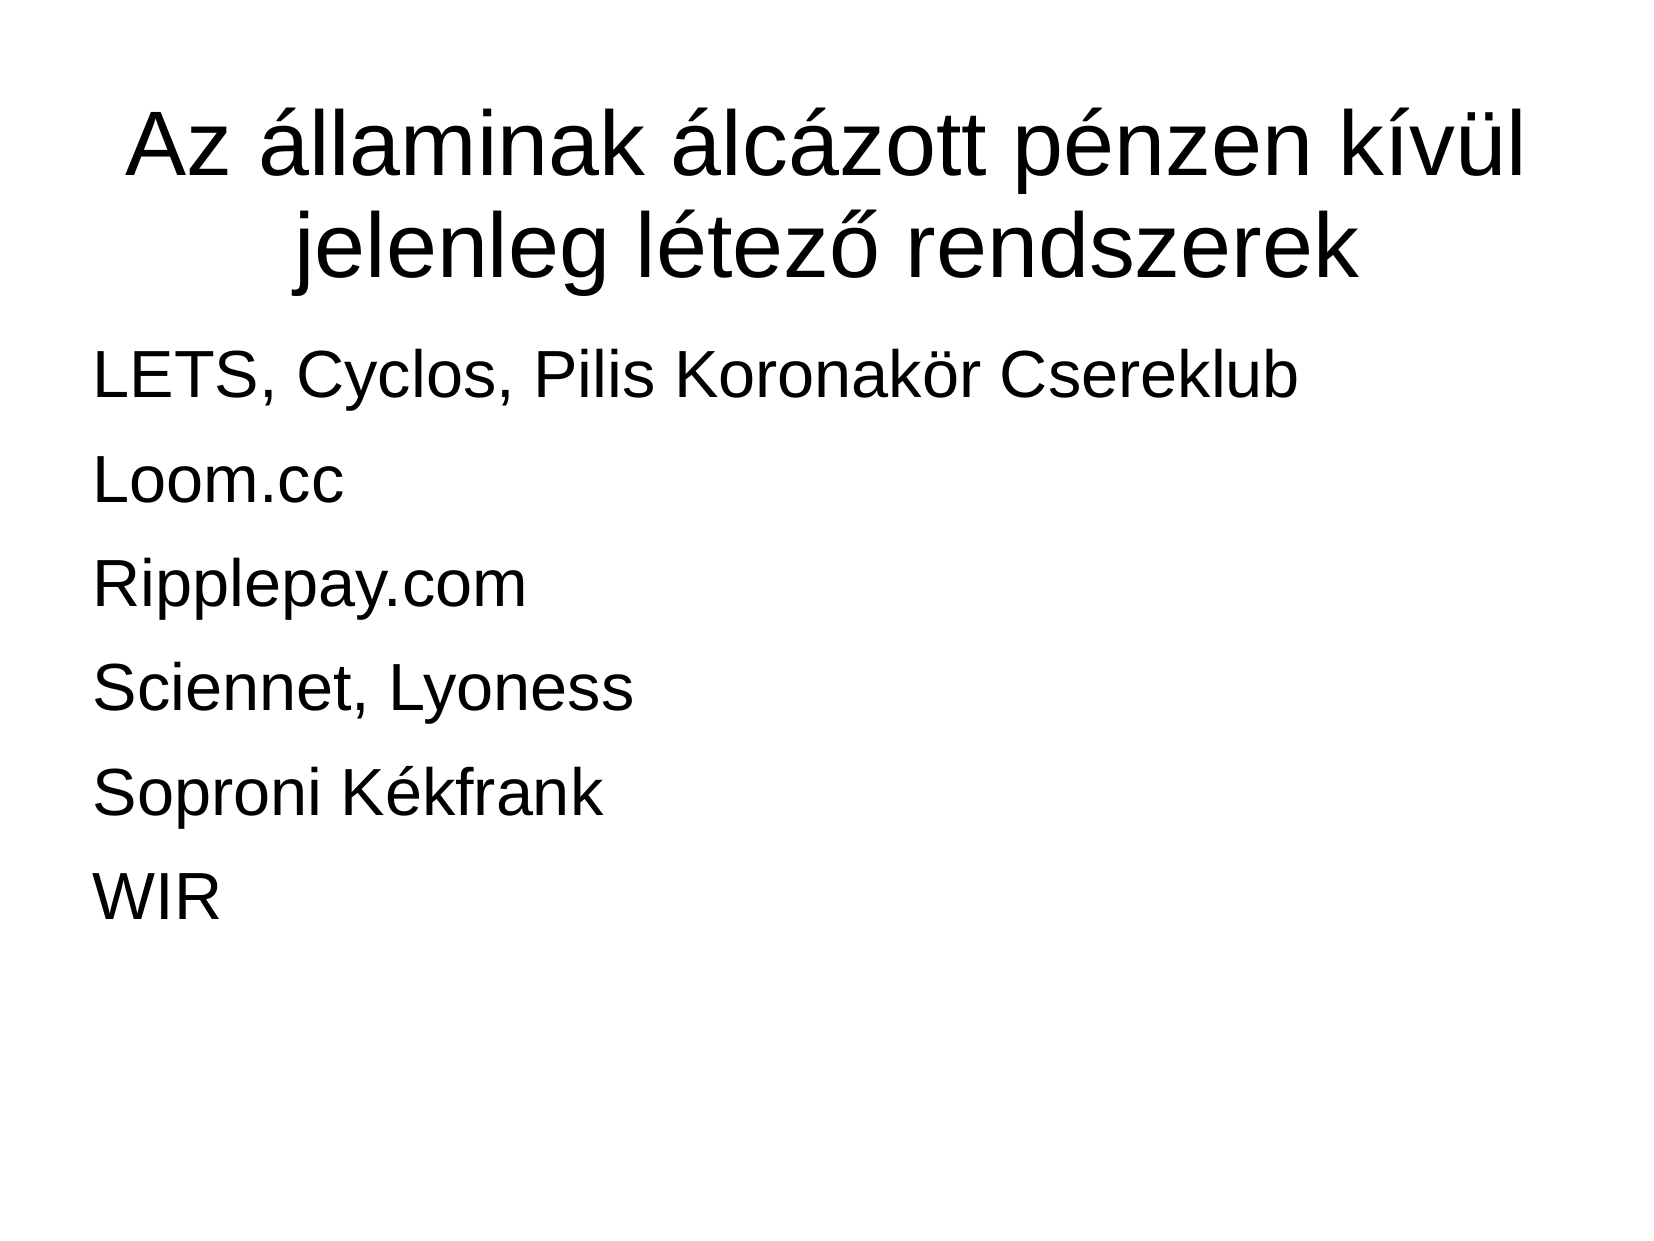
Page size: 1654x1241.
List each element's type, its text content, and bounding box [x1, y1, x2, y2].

title Az államinak álcázott pénzen kívül jelenleg létező rendszerek [121, 80, 1534, 309]
list LETS, Cyclos, Pilis Koronakör Csereklub Loom.cc Ripplepay.com Sciennet, Lyoness Soproni Kékfrank WIR [75, 337, 1564, 1126]
